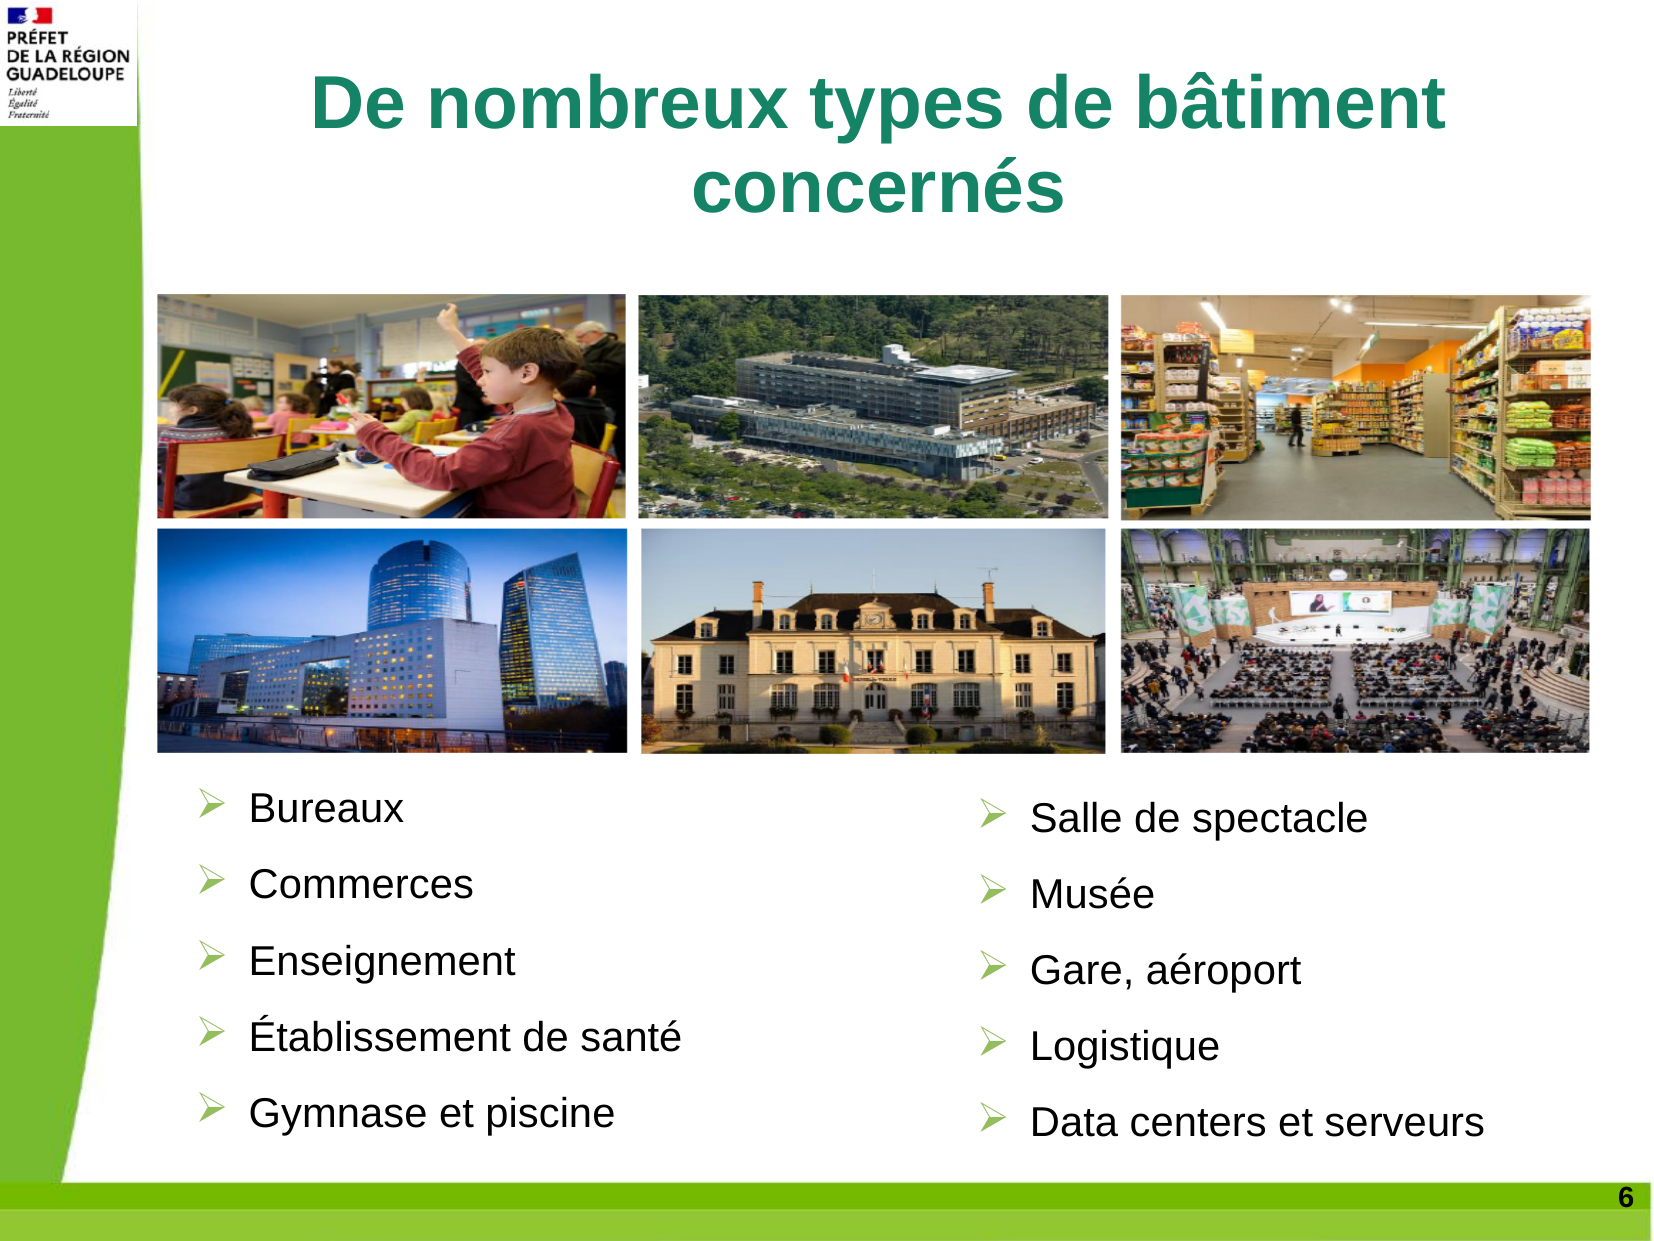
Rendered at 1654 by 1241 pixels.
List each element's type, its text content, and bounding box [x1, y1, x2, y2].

title De nombreux types de bâtiment concernés [142, 35, 1616, 254]
list Salle de spectacle Musée Gare, aéroport Logistique Data centers et serveurs [959, 794, 1635, 1146]
list Bureaux Commerces Enseignement Établissement de santé Gymnase et piscine [177, 785, 844, 1136]
picture [0, 0, 1654, 1241]
